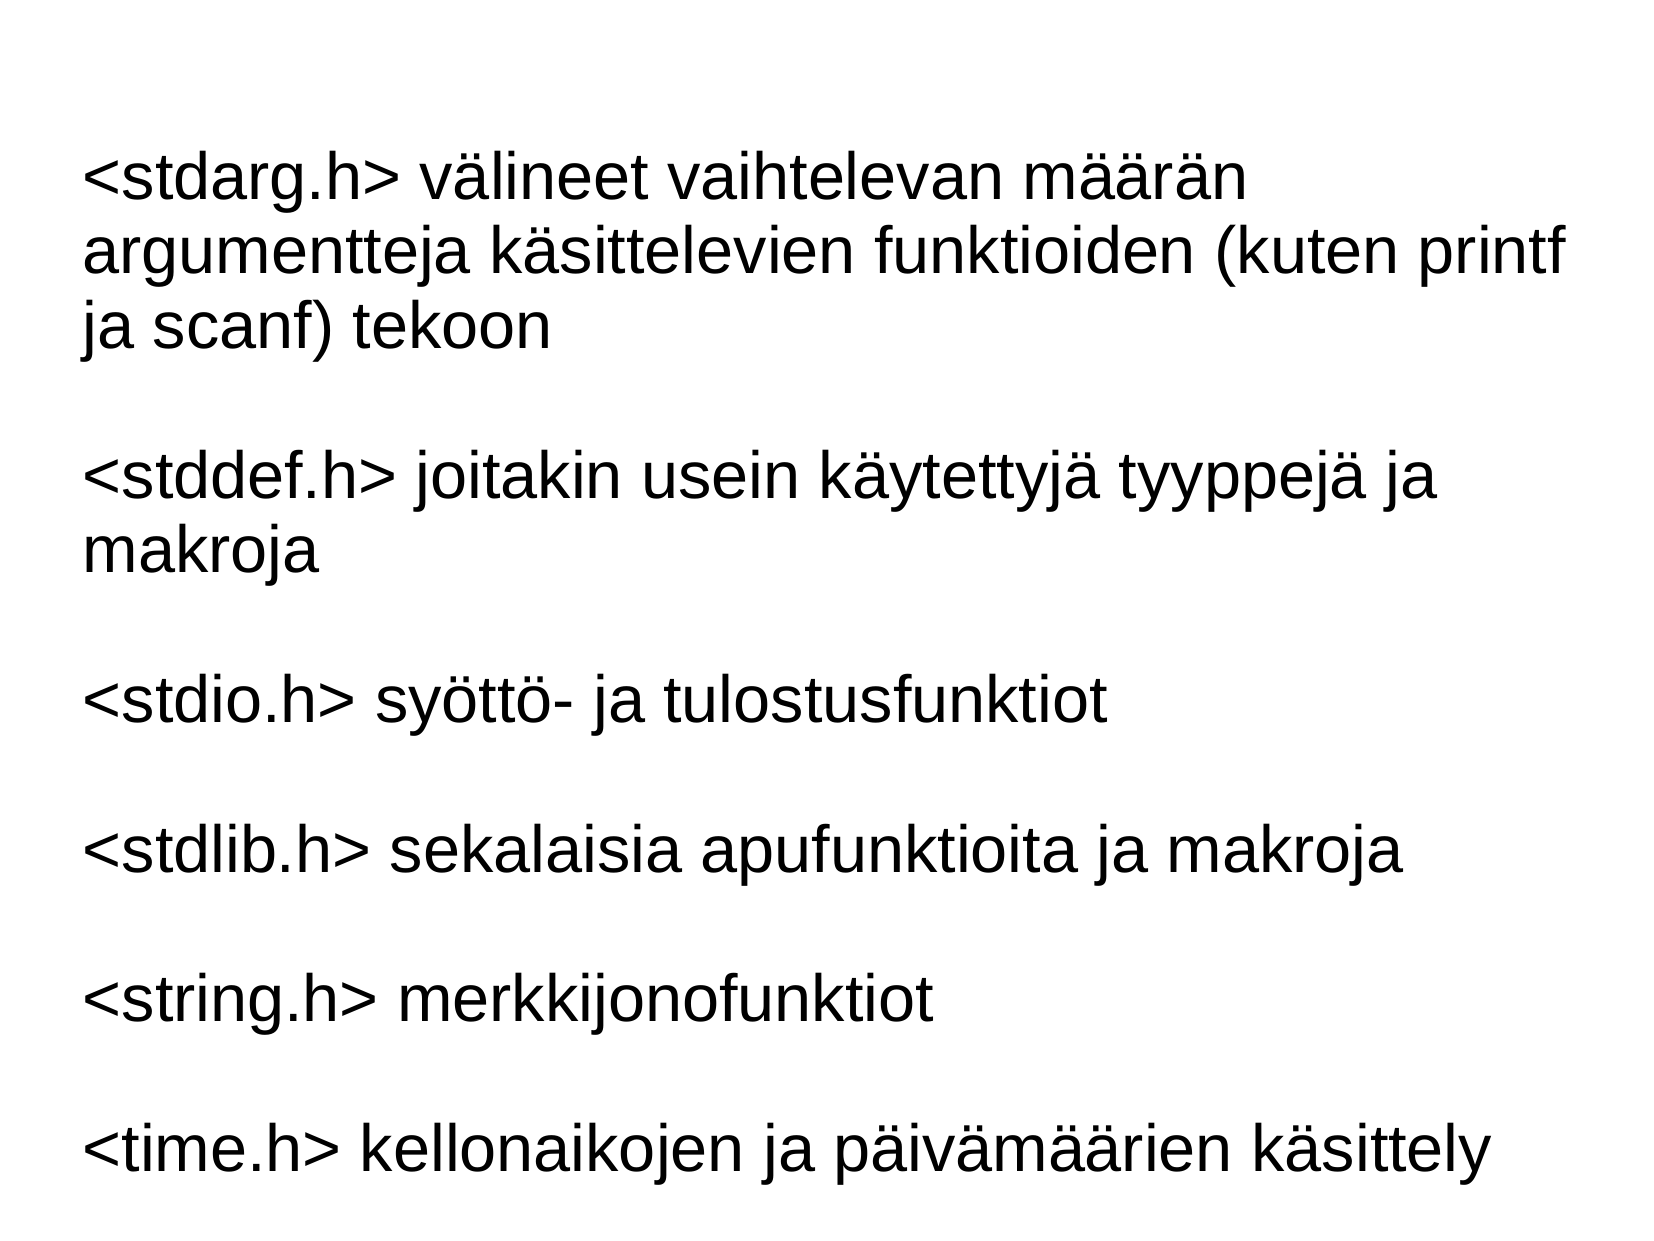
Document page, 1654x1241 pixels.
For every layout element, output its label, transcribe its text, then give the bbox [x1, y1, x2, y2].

text_box <stdarg.h> välineet vaihtelevan määrän argumentteja käsittelevien funktioiden (kuten printf ja scanf) tekoon <stddef.h> joitakin usein käytettyjä tyyppejä ja makroja <stdio.h> syöttö- ja tulostusfunktiot <stdlib.h> sekalaisia apufunktioita ja makroja <string.h> merkkijonofunktiot <time.h> kellonaikojen ja päivämäärien käsittely [82, 138, 1571, 1241]
